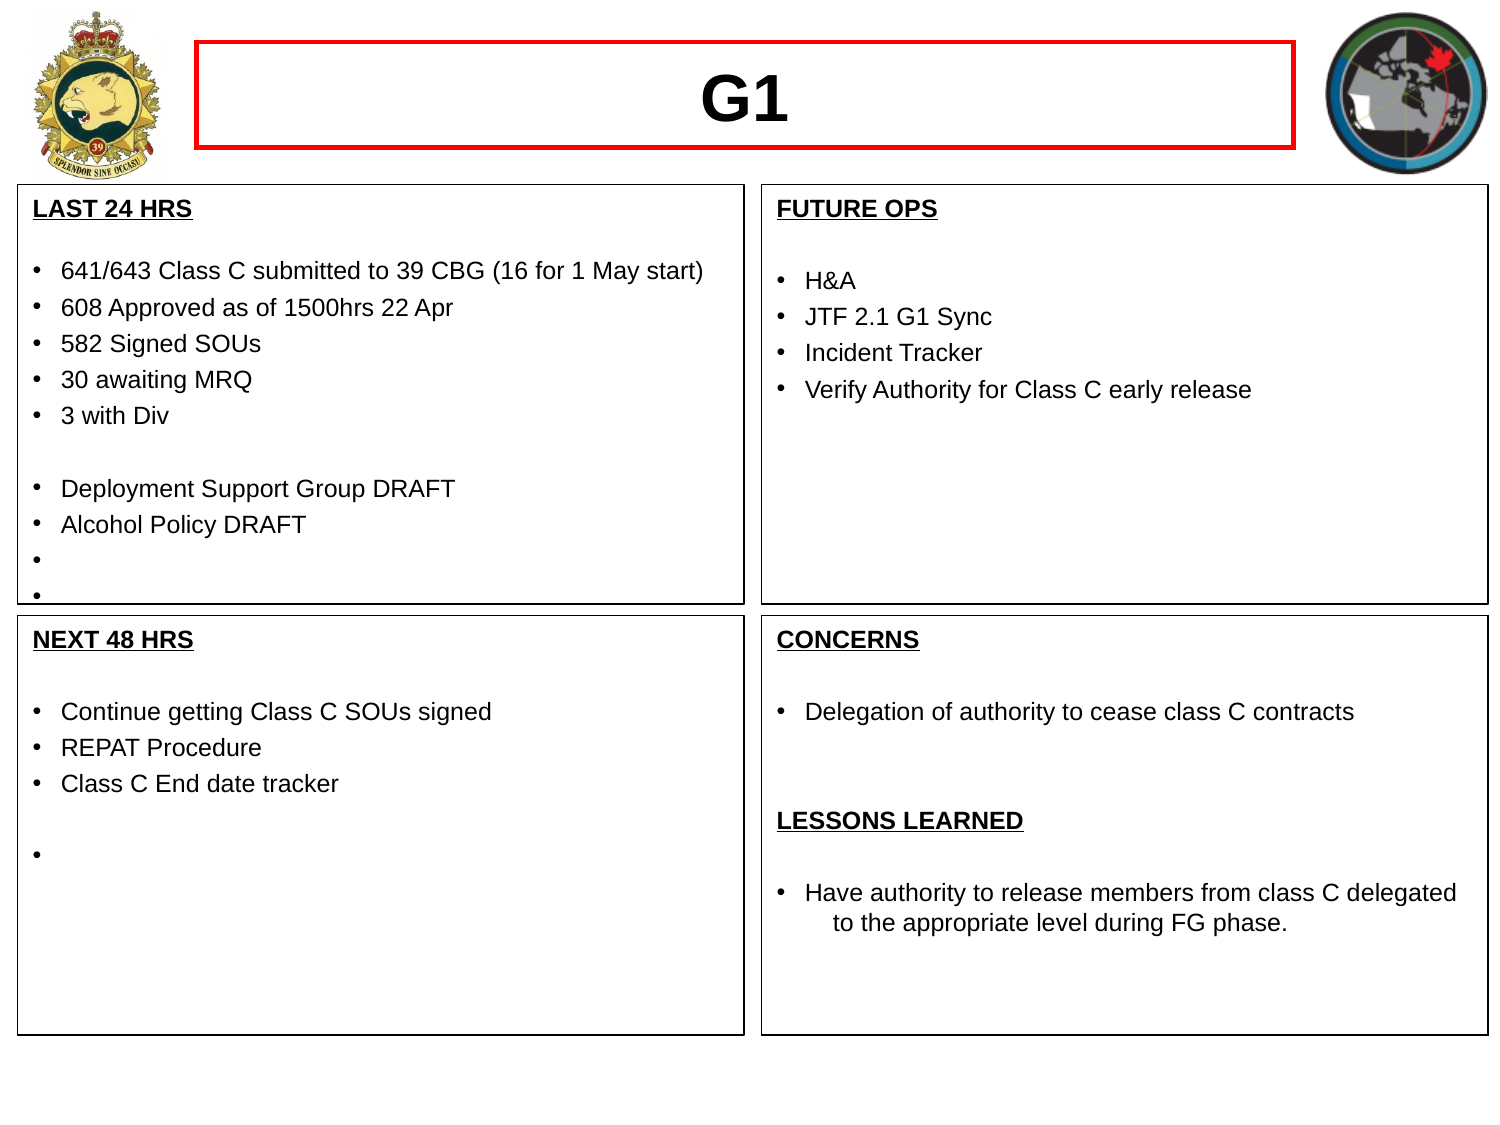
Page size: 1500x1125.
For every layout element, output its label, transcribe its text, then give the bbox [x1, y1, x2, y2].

list CONCERNS Delegation of authority to cease class C contracts LESSONS LEARNED Have authority to release members from class C delegated to the appropriate level during FG phase. [761, 615, 1489, 1035]
list NEXT 48 HRS Continue getting Class C SOUs signed REPAT Procedure Class C End date tracker [17, 615, 745, 1035]
list FUTURE OPS H&A JTF 2.1 G1 Sync Incident Tracker Verify Authority for Class C early release [761, 184, 1489, 604]
title G1 [196, 42, 1294, 148]
list LAST 24 HRS 641/643 Class C submitted to 39 CBG (16 for 1 May start) 608 Approved as of 1500hrs 22 Apr 582 Signed SOUs 30 awaiting MRQ 3 with Div Deployment Support Group DRAFT Alcohol Policy DRAFT [17, 184, 745, 604]
